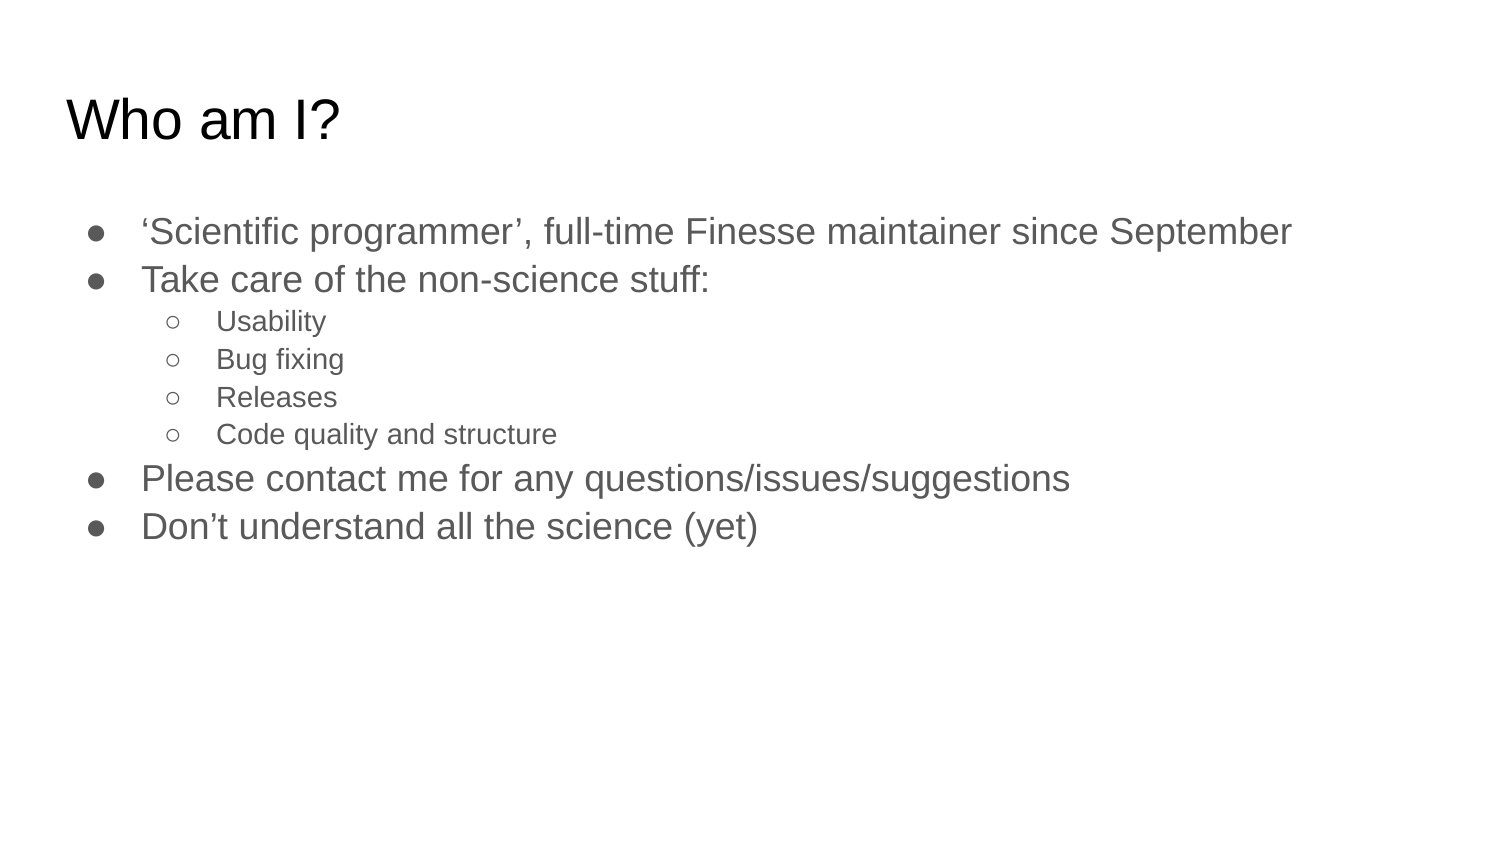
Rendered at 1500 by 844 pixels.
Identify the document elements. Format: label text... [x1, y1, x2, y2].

title Who am I? [51, 72, 1449, 167]
list ‘Scientific programmer’, full-time Finesse maintainer since September Take care of the non-science stuff: Usability Bug fixing Releases Code quality and structure Please contact me for any questions/issues/suggestions Don’t understand all the science (yet) [51, 189, 1449, 750]
